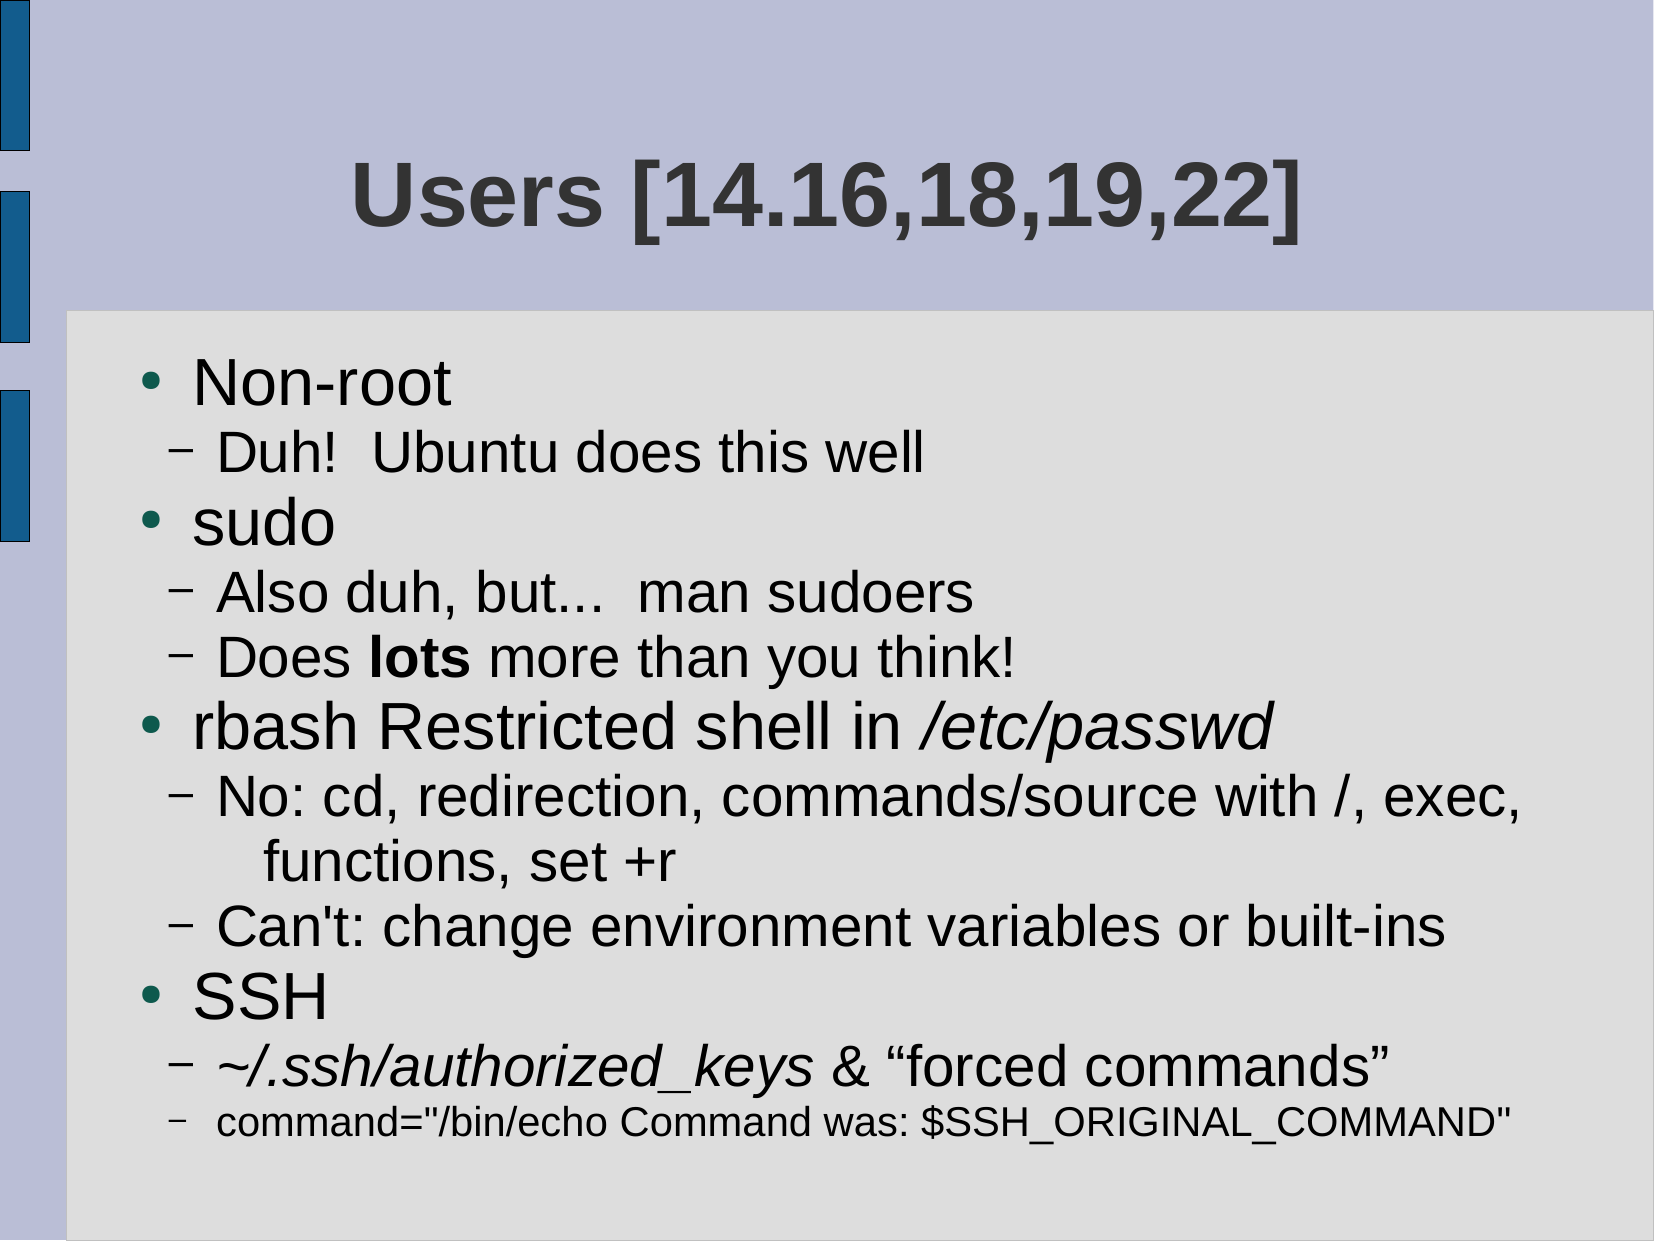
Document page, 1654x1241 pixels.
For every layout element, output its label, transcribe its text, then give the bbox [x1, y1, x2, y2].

title Users [14.16,18,19,22] [121, 98, 1534, 291]
list Non-root Duh! Ubuntu does this well sudo Also duh, but... man sudoers Does lots more than you think! rbash Restricted shell in /etc/passwd No: cd, redirection, commands/source with /, exec, functions, set +r Can't: change environment variables or built-ins SSH ~/.ssh/authorized_keys & “forced commands” command="/bin/echo Command was: $SSH_ORIGINAL_COMMAND" [121, 344, 1534, 1149]
